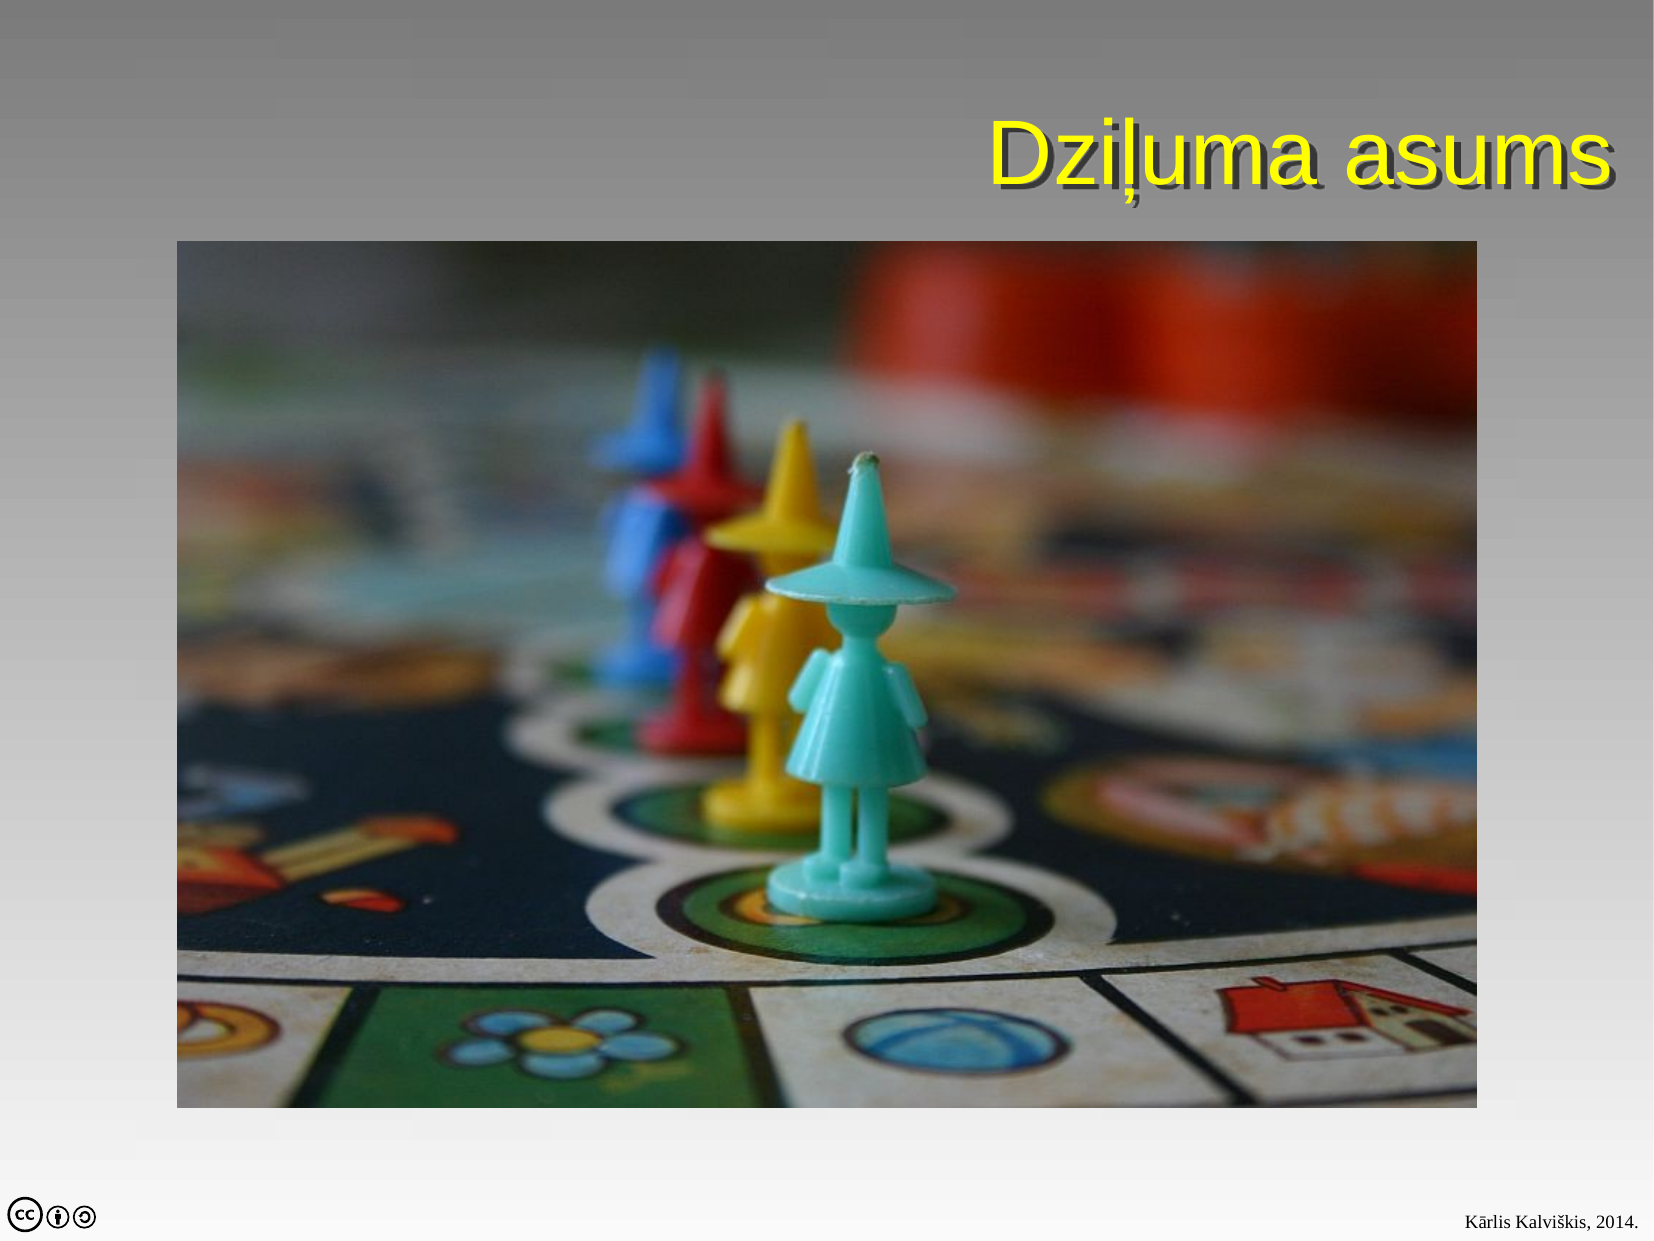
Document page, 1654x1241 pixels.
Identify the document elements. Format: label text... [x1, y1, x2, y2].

picture [0, 0, 1654, 1241]
title Dziļuma asums [42, 49, 1615, 257]
